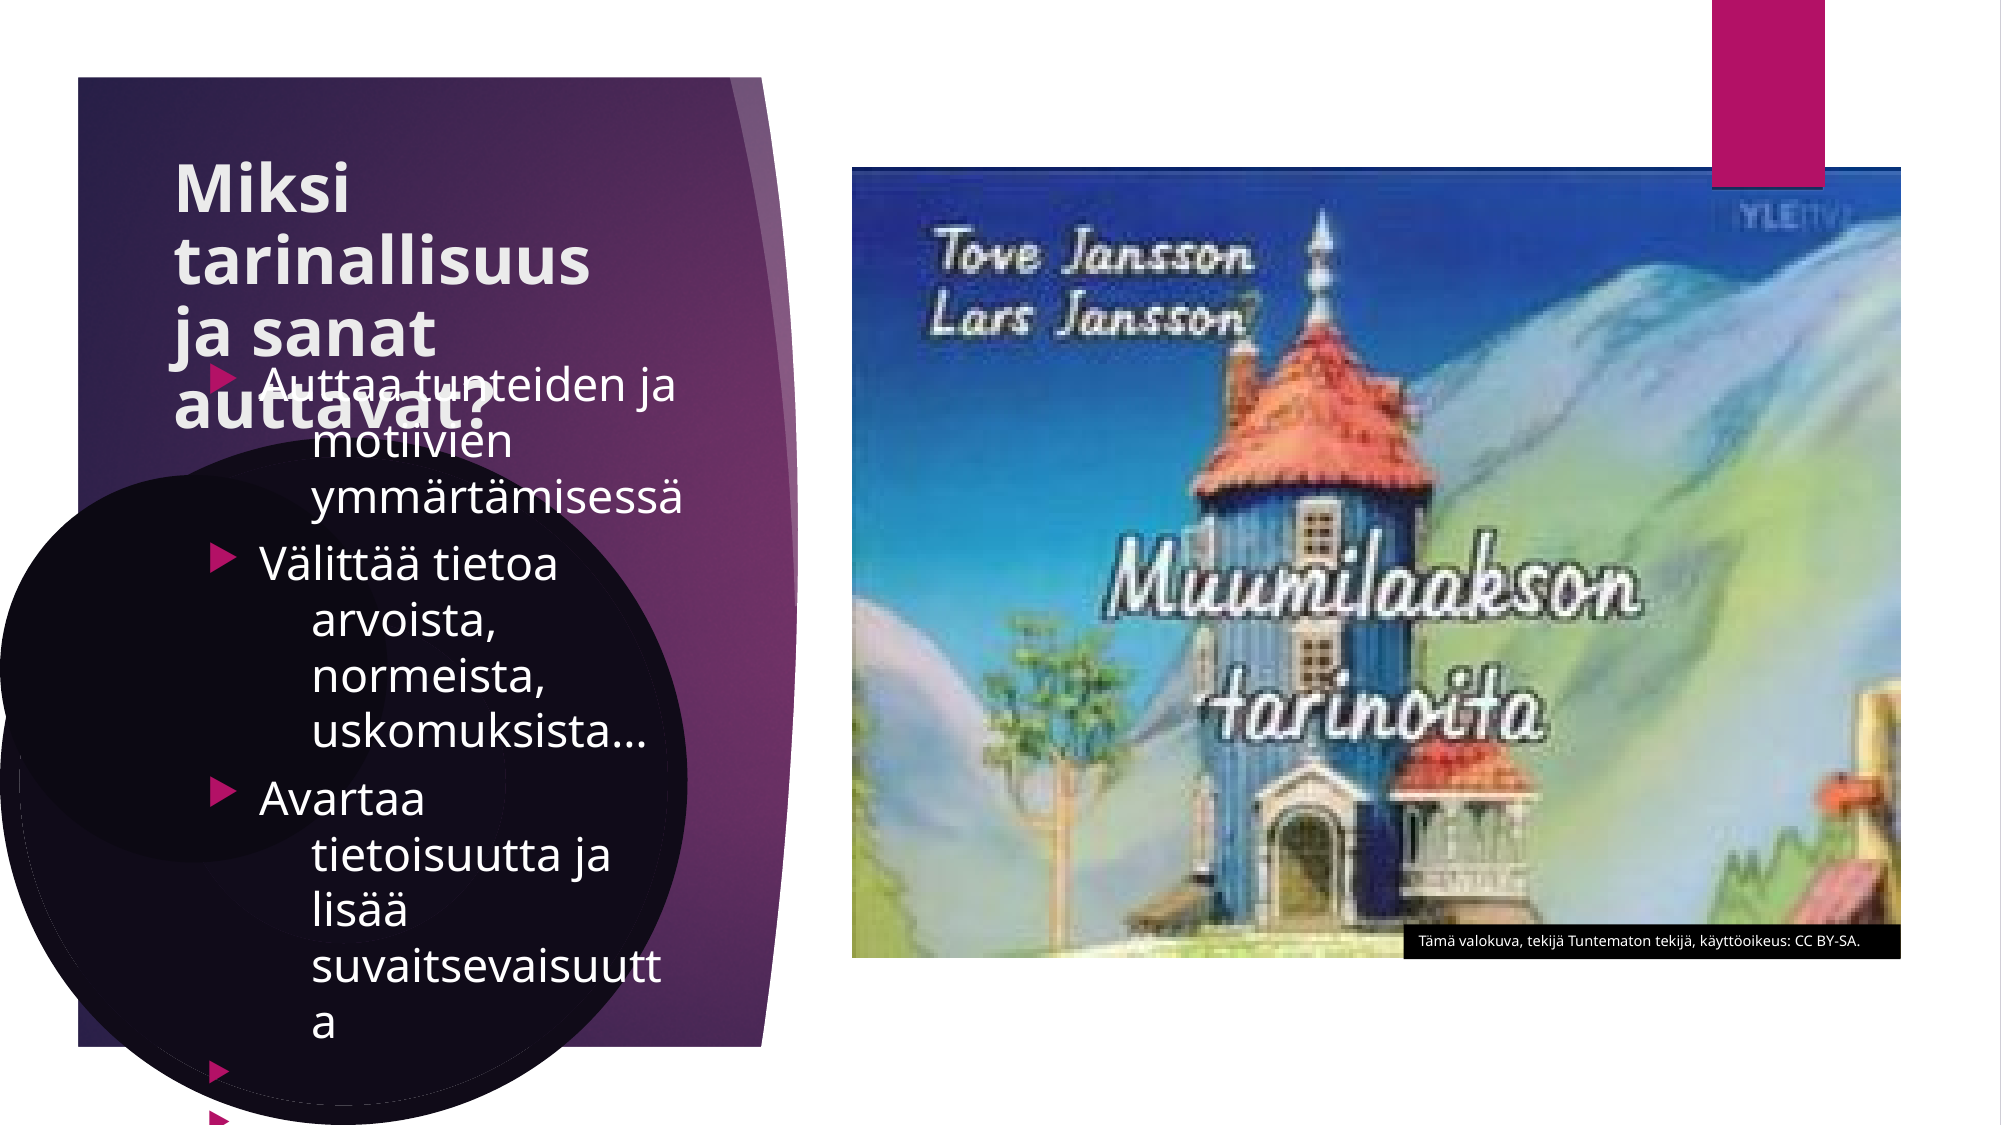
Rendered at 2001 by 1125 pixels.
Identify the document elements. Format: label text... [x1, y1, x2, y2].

text_box [0, 0, 2000, 1125]
list Auttaa tunteiden ja motiivien ymmärtämisessä Välittää tietoa arvoista, normeista, uskomuksista… Avartaa tietoisuutta ja lisää suvaitsevaisuutta [191, 347, 704, 1061]
picture [852, 167, 1901, 958]
text_box Tämä valokuva, tekijä Tuntematon tekijä, käyttöoikeus: CC BY-SA. [1403, 924, 1901, 958]
title Miksi tarinallisuus ja sanat auttavat? [158, 147, 642, 316]
